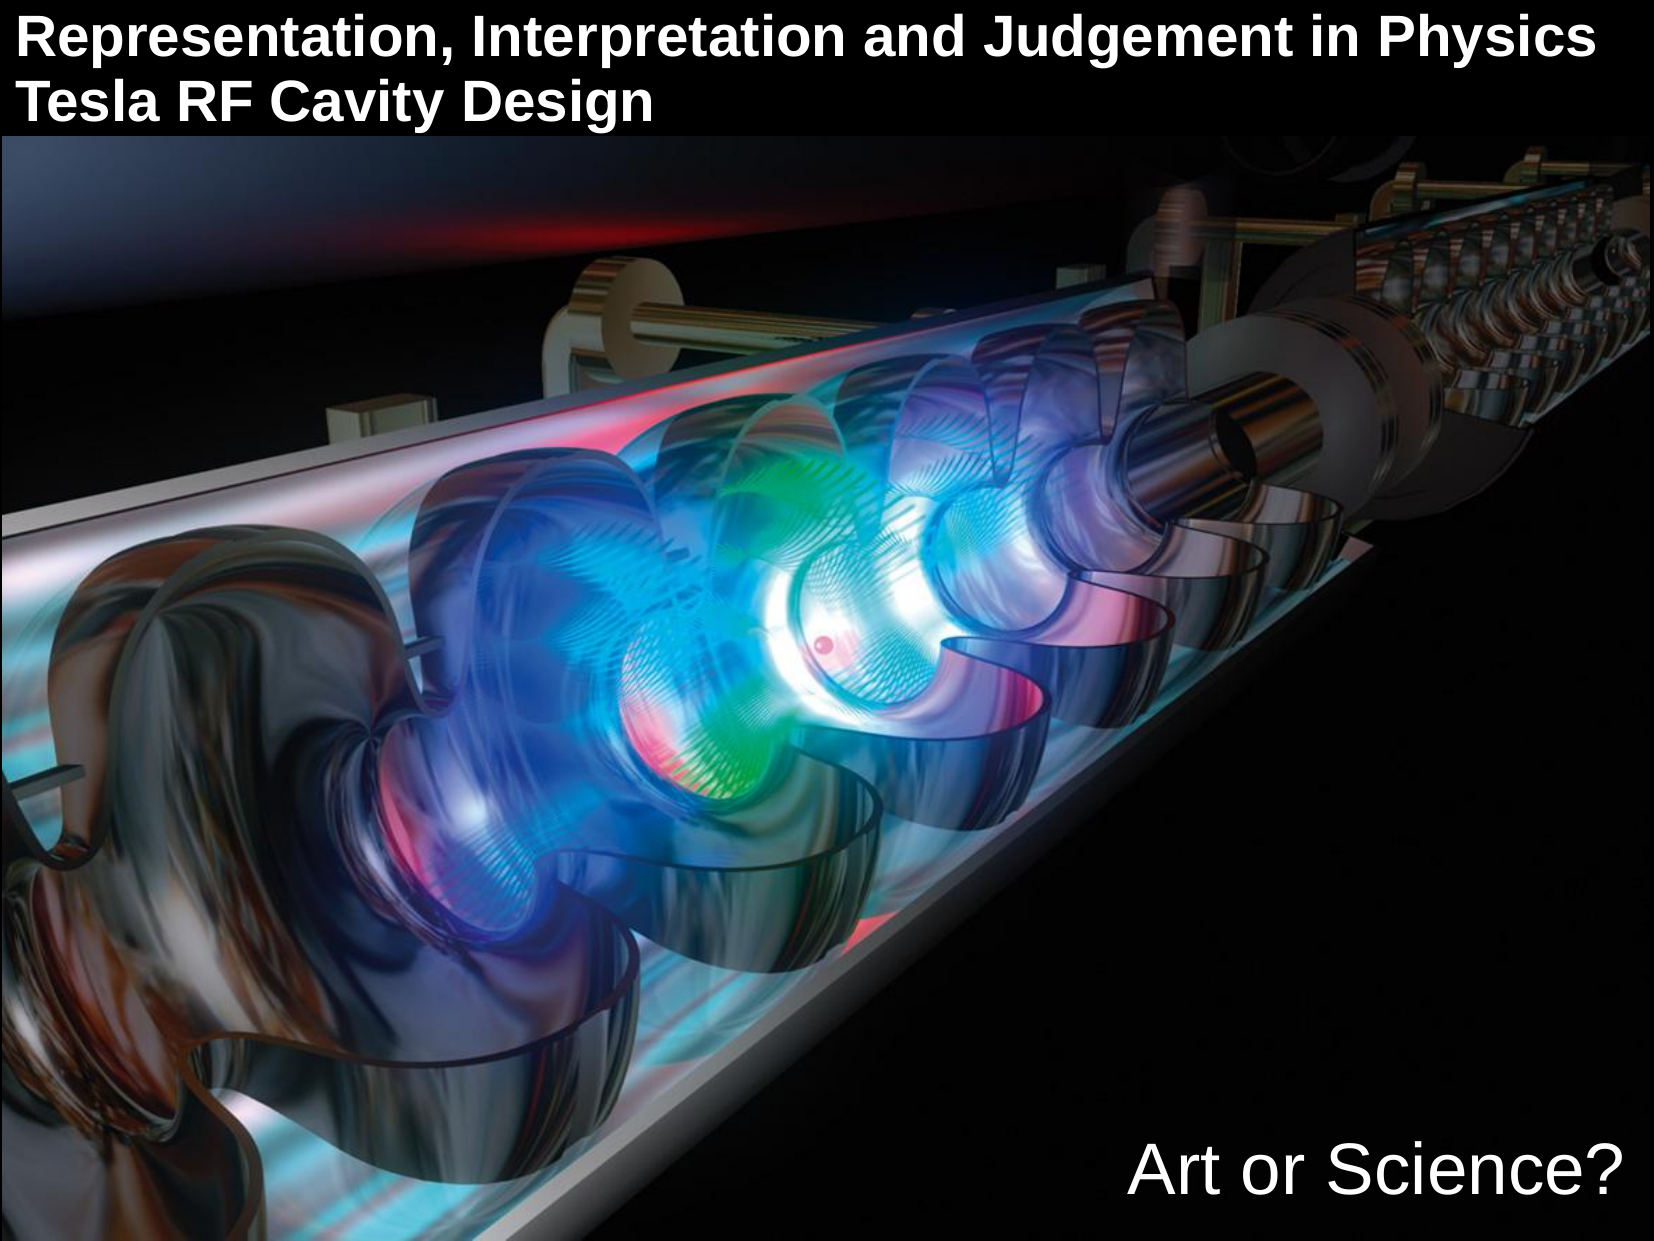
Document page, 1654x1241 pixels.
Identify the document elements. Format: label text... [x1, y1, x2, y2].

title Representation, Interpretation and Judgement in Physics Tesla RF Cavity Design [15, 0, 1635, 136]
picture [0, 136, 1654, 1241]
text_box Art or Science? [10, 1121, 1641, 1218]
